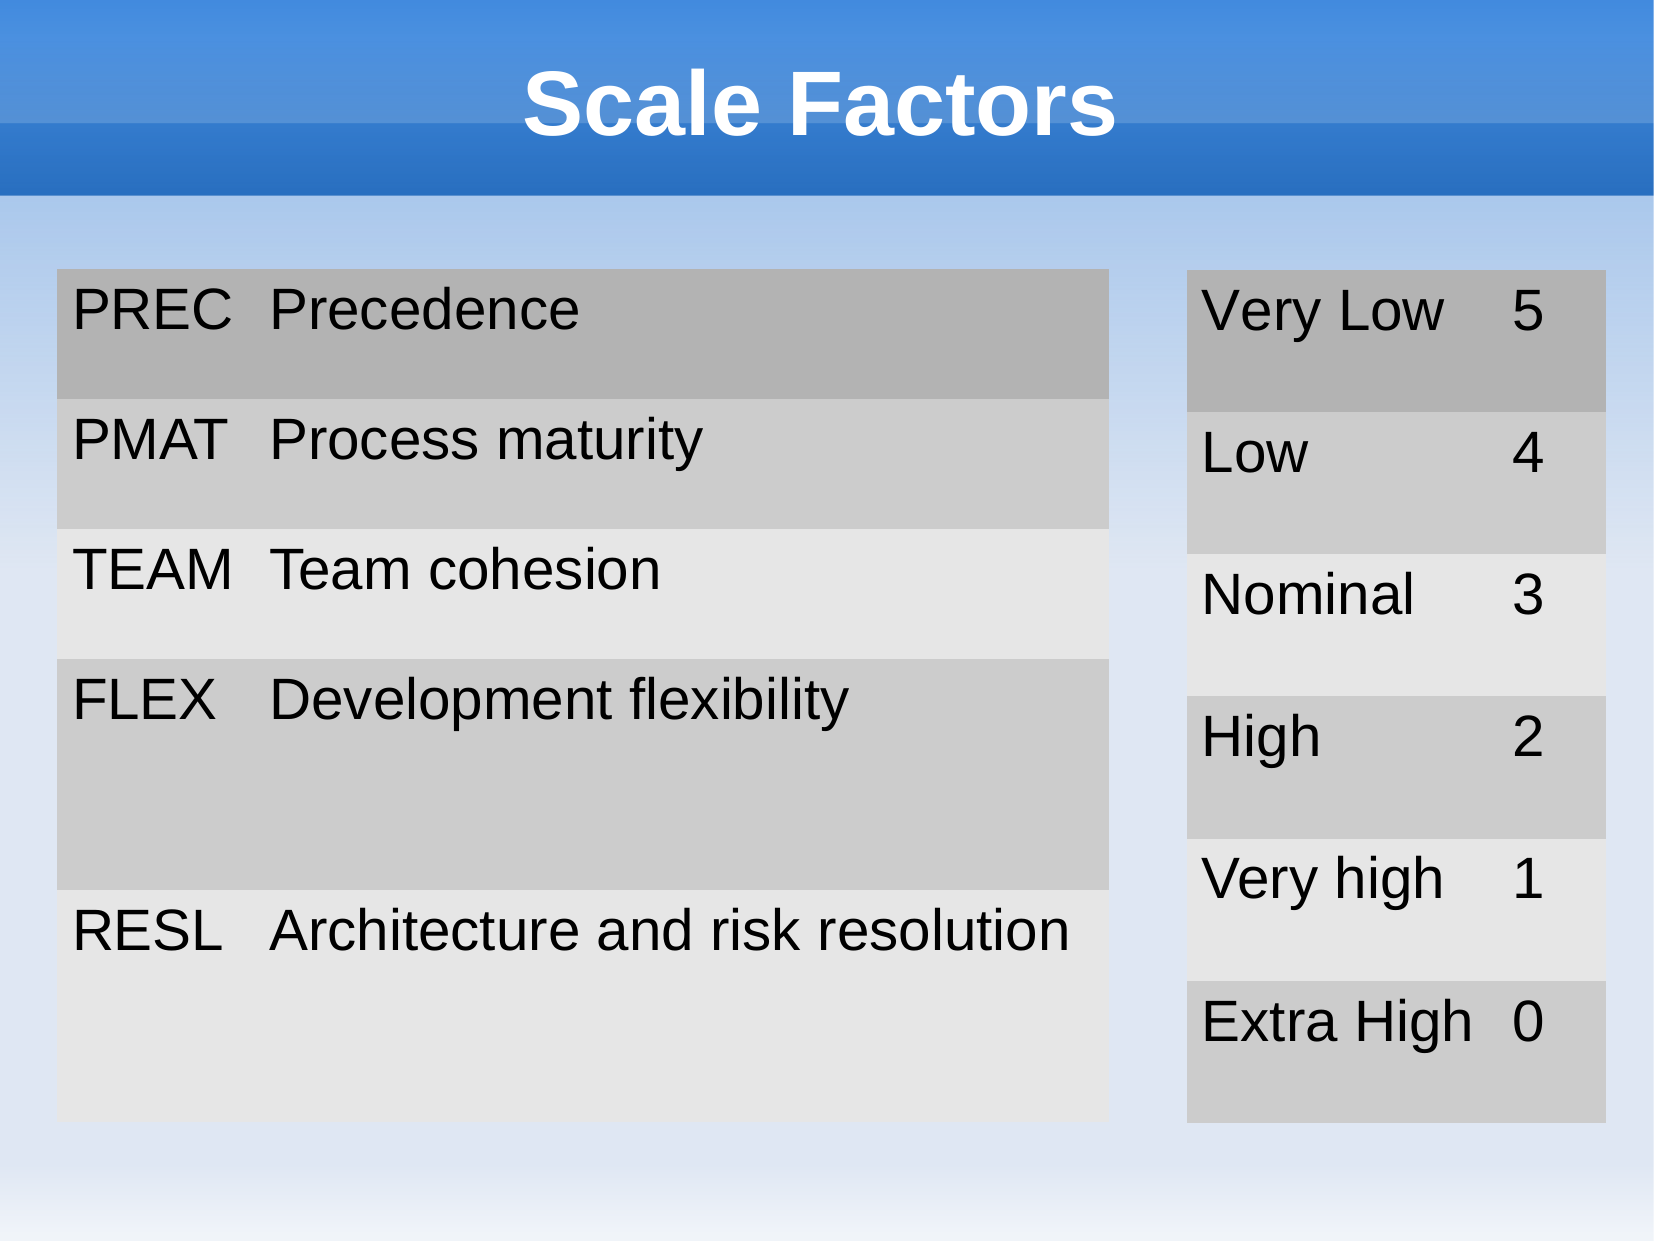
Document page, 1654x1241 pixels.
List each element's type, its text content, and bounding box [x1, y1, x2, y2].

table_cell Very high [1187, 839, 1497, 981]
table_cell FLEX [57, 659, 255, 890]
title Scale Factors [76, 0, 1565, 208]
table_cell High [1187, 696, 1497, 839]
table_cell Low [1187, 412, 1497, 554]
table_cell Process maturity [255, 399, 1109, 529]
table_cell TEAM [57, 529, 255, 659]
table_cell Development flexibility [255, 659, 1109, 890]
table_cell 2 [1497, 696, 1606, 839]
table_cell 3 [1497, 554, 1606, 696]
picture [0, 0, 1654, 1241]
table_cell 1 [1497, 839, 1606, 981]
table_header PREC [57, 269, 255, 399]
table_cell PMAT [57, 399, 255, 529]
table_cell Nominal [1187, 554, 1497, 696]
table_cell 0 [1497, 981, 1606, 1123]
table_cell Architecture and risk resolution [255, 890, 1109, 1122]
table_cell Extra High [1187, 981, 1497, 1123]
table_cell RESL [57, 890, 255, 1122]
table_header Precedence [255, 269, 1109, 399]
table_cell 4 [1497, 412, 1606, 554]
table_header 5 [1497, 270, 1606, 412]
table_header Very Low [1187, 270, 1497, 412]
table_cell Team cohesion [255, 529, 1109, 659]
